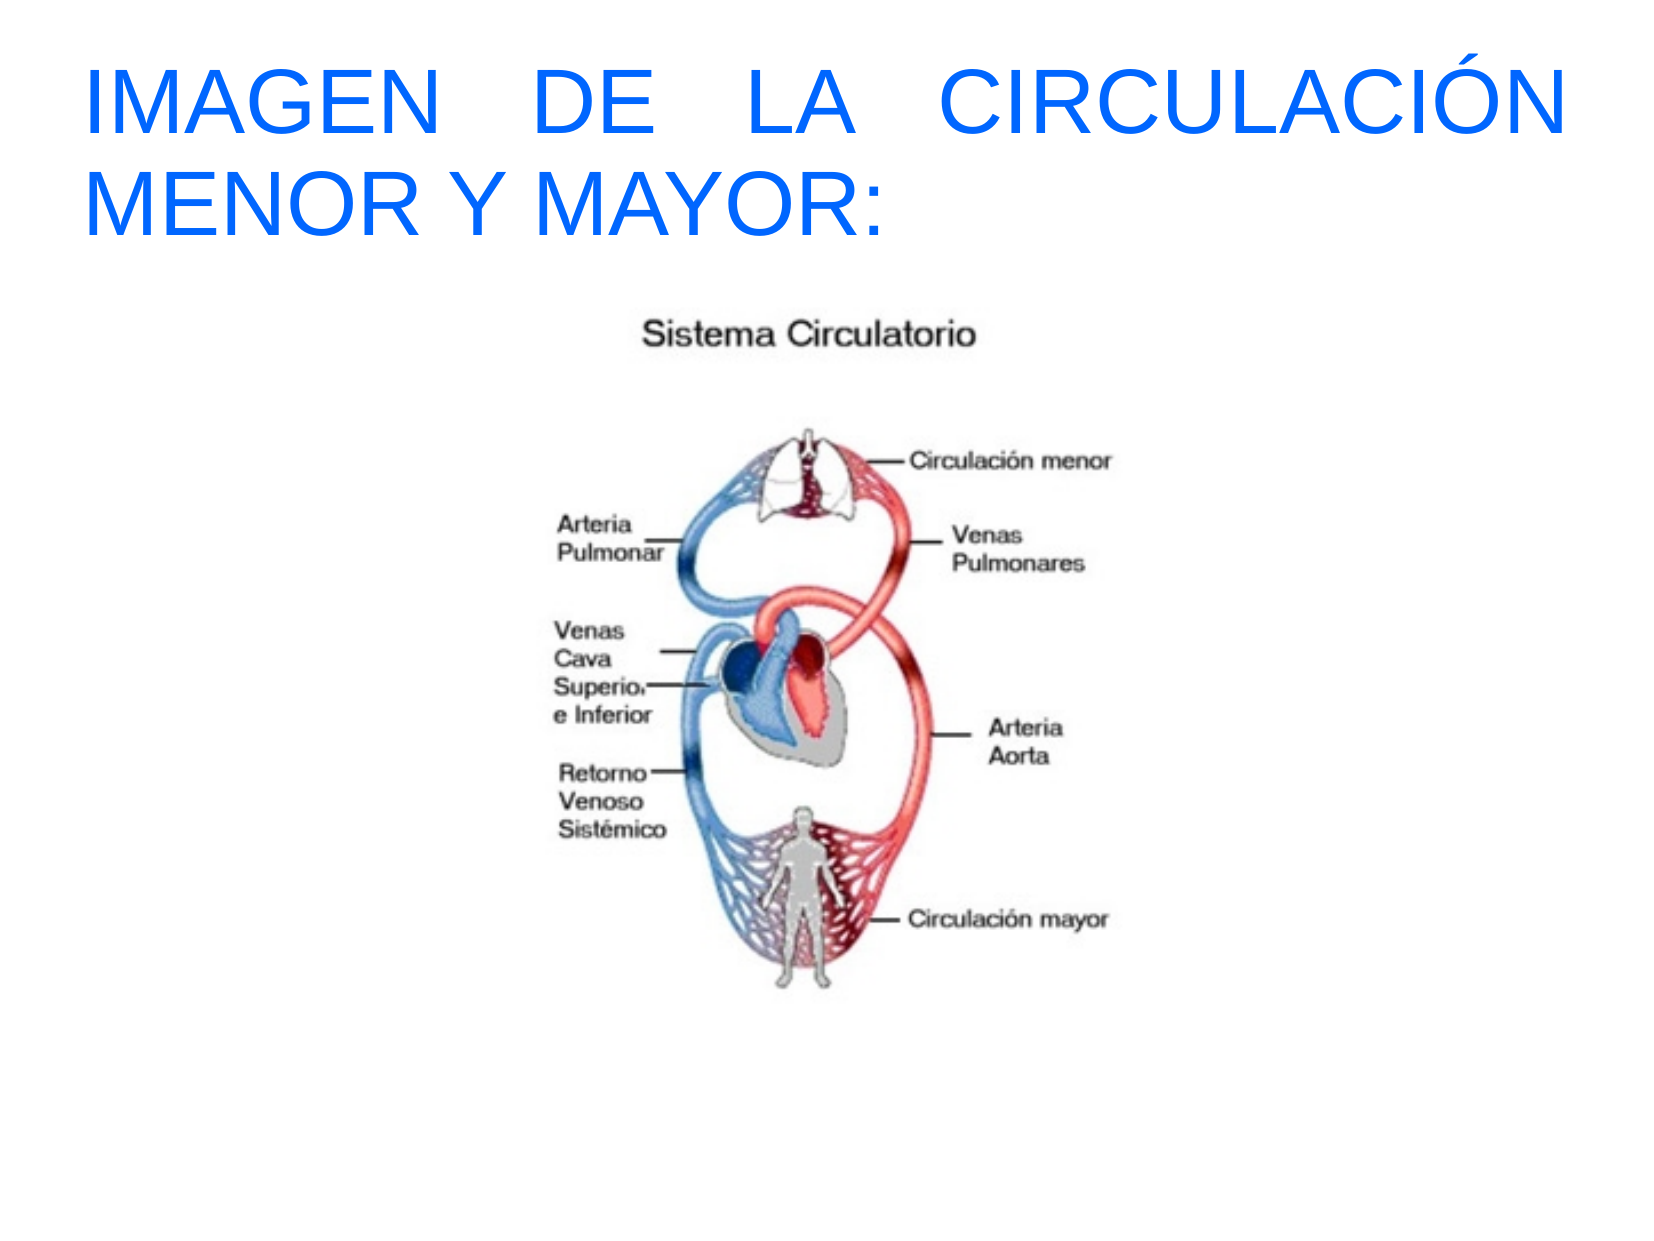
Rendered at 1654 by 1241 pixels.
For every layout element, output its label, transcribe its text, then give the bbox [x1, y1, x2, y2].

picture [519, 290, 1134, 1010]
title IMAGEN DE LA CIRCULACIÓN MENOR Y MAYOR: [82, 49, 1571, 257]
